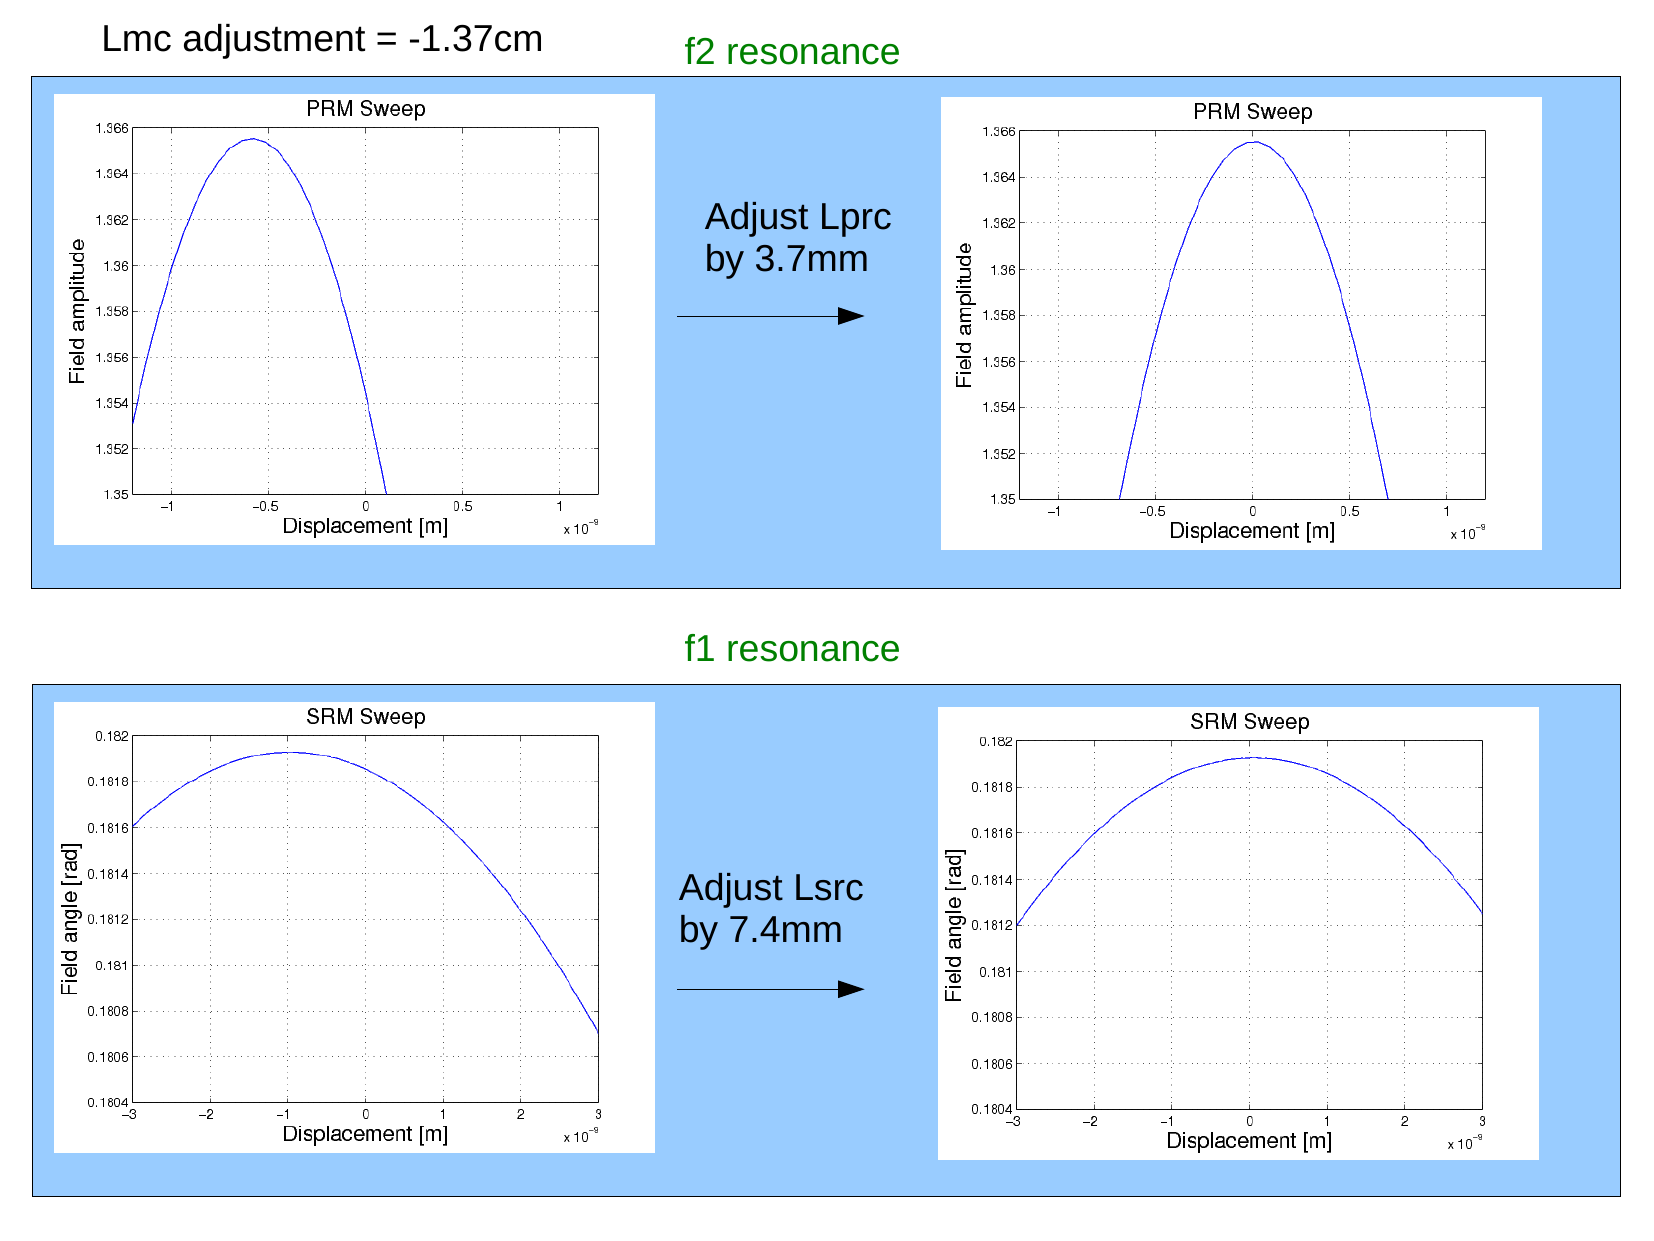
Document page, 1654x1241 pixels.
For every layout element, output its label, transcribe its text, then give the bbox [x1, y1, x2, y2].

text_box Lmc adjustment = -1.37cm [86, 10, 559, 67]
picture [941, 97, 1542, 550]
picture [54, 94, 655, 545]
text_box f1 resonance [669, 619, 916, 677]
picture [938, 707, 1539, 1160]
text_box [31, 76, 1621, 589]
text_box Adjust Lprc by 3.7mm [690, 187, 907, 287]
picture [54, 702, 655, 1153]
text_box f2 resonance [669, 23, 916, 80]
text_box [32, 684, 1621, 1197]
text_box Adjust Lsrc by 7.4mm [664, 859, 879, 959]
